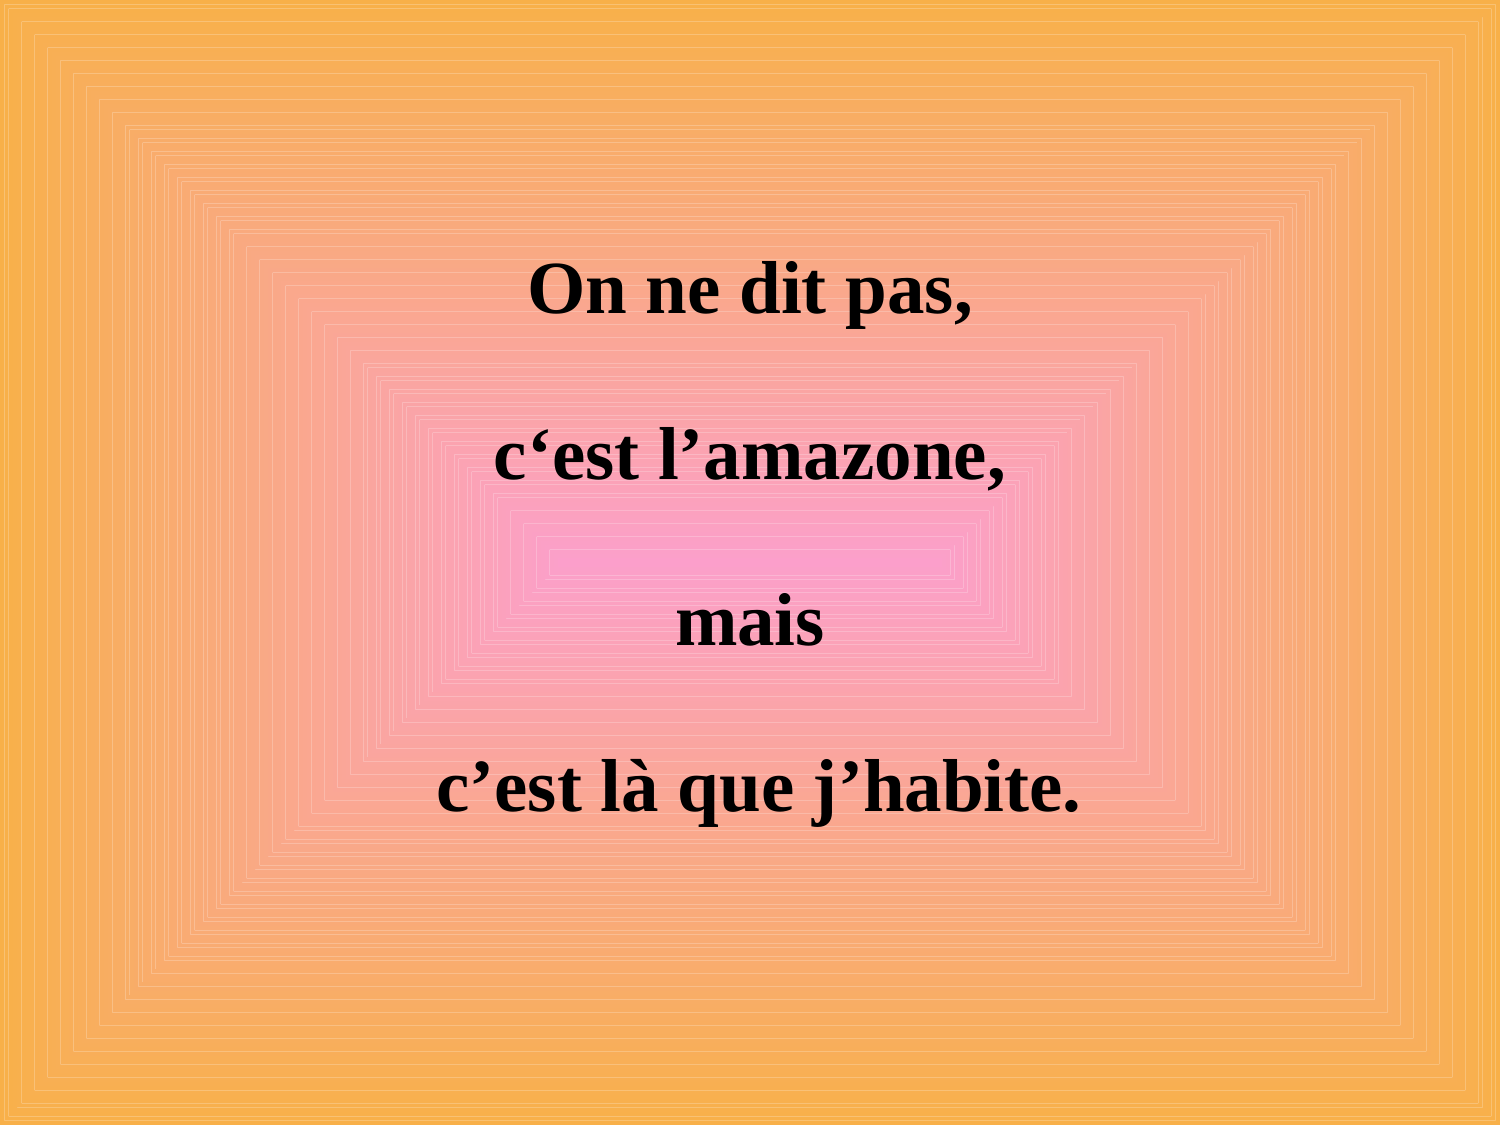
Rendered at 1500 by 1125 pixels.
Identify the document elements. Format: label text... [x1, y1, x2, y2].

text_box On ne dit pas, c‘est l’amazone, mais c’est là que j’habite. [350, 239, 1150, 836]
